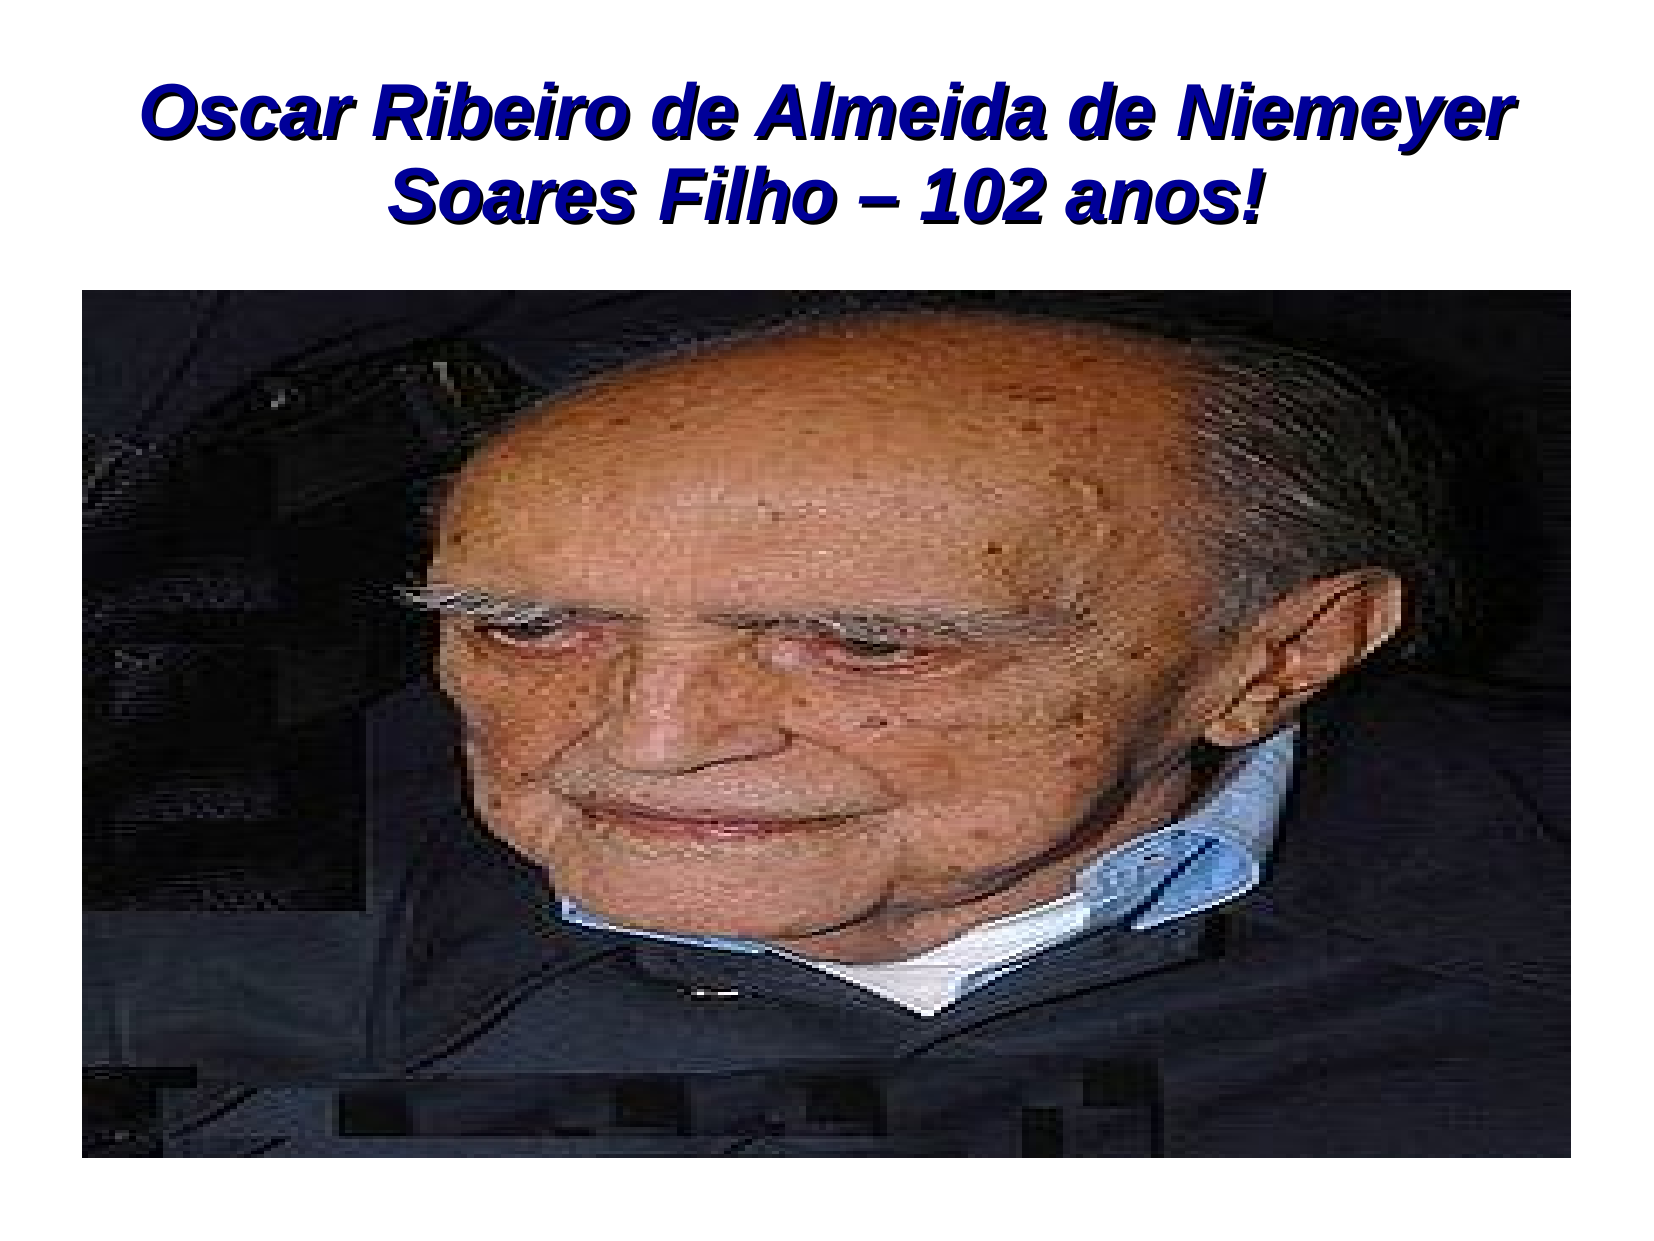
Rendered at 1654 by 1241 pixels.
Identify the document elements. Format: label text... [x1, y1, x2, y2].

title Oscar Ribeiro de Almeida de Niemeyer Soares Filho – 102 anos! [82, 49, 1571, 257]
picture [82, 290, 1571, 1158]
